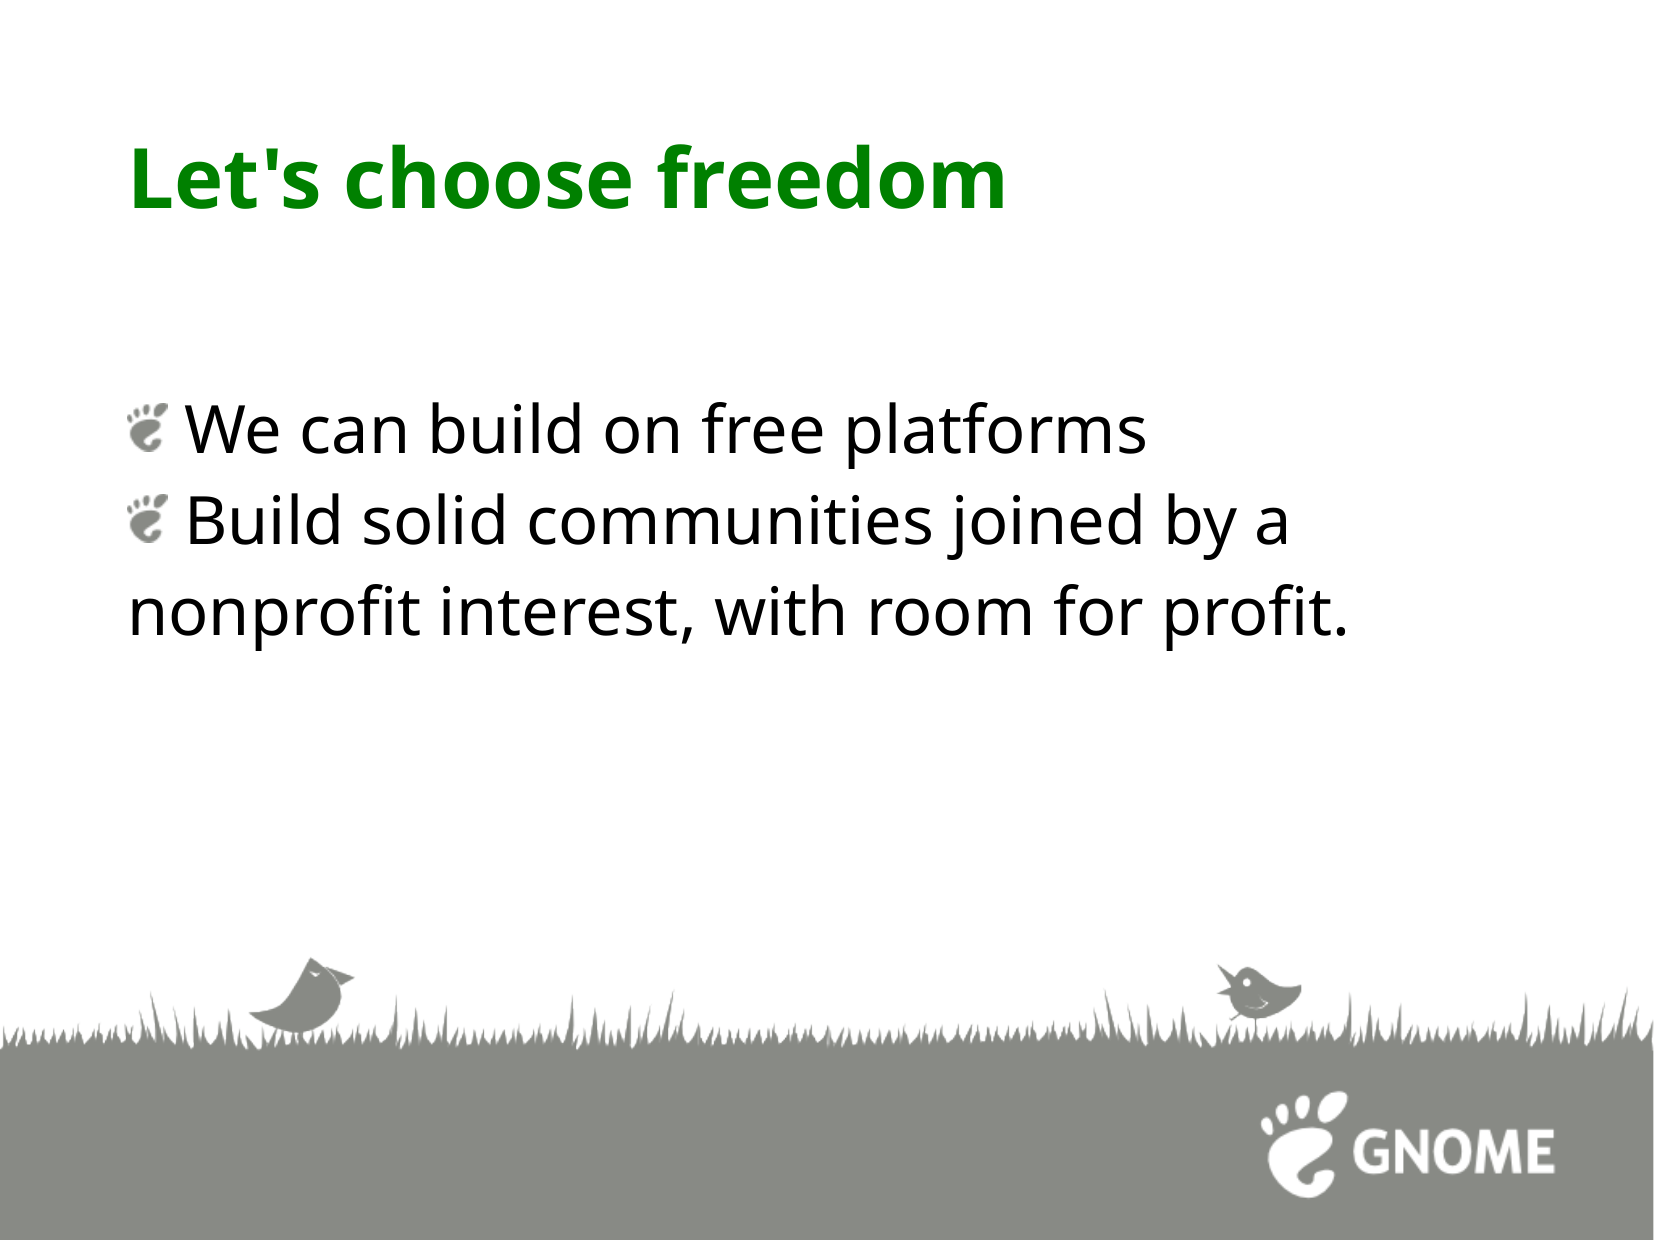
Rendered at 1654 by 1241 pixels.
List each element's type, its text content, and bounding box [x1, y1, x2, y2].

picture [0, 0, 1654, 1241]
text_box We can build on free platforms Build solid communities joined by a nonprofit interest, with room for profit. [112, 375, 1538, 748]
text_box Let's choose freedom [112, 112, 1576, 239]
